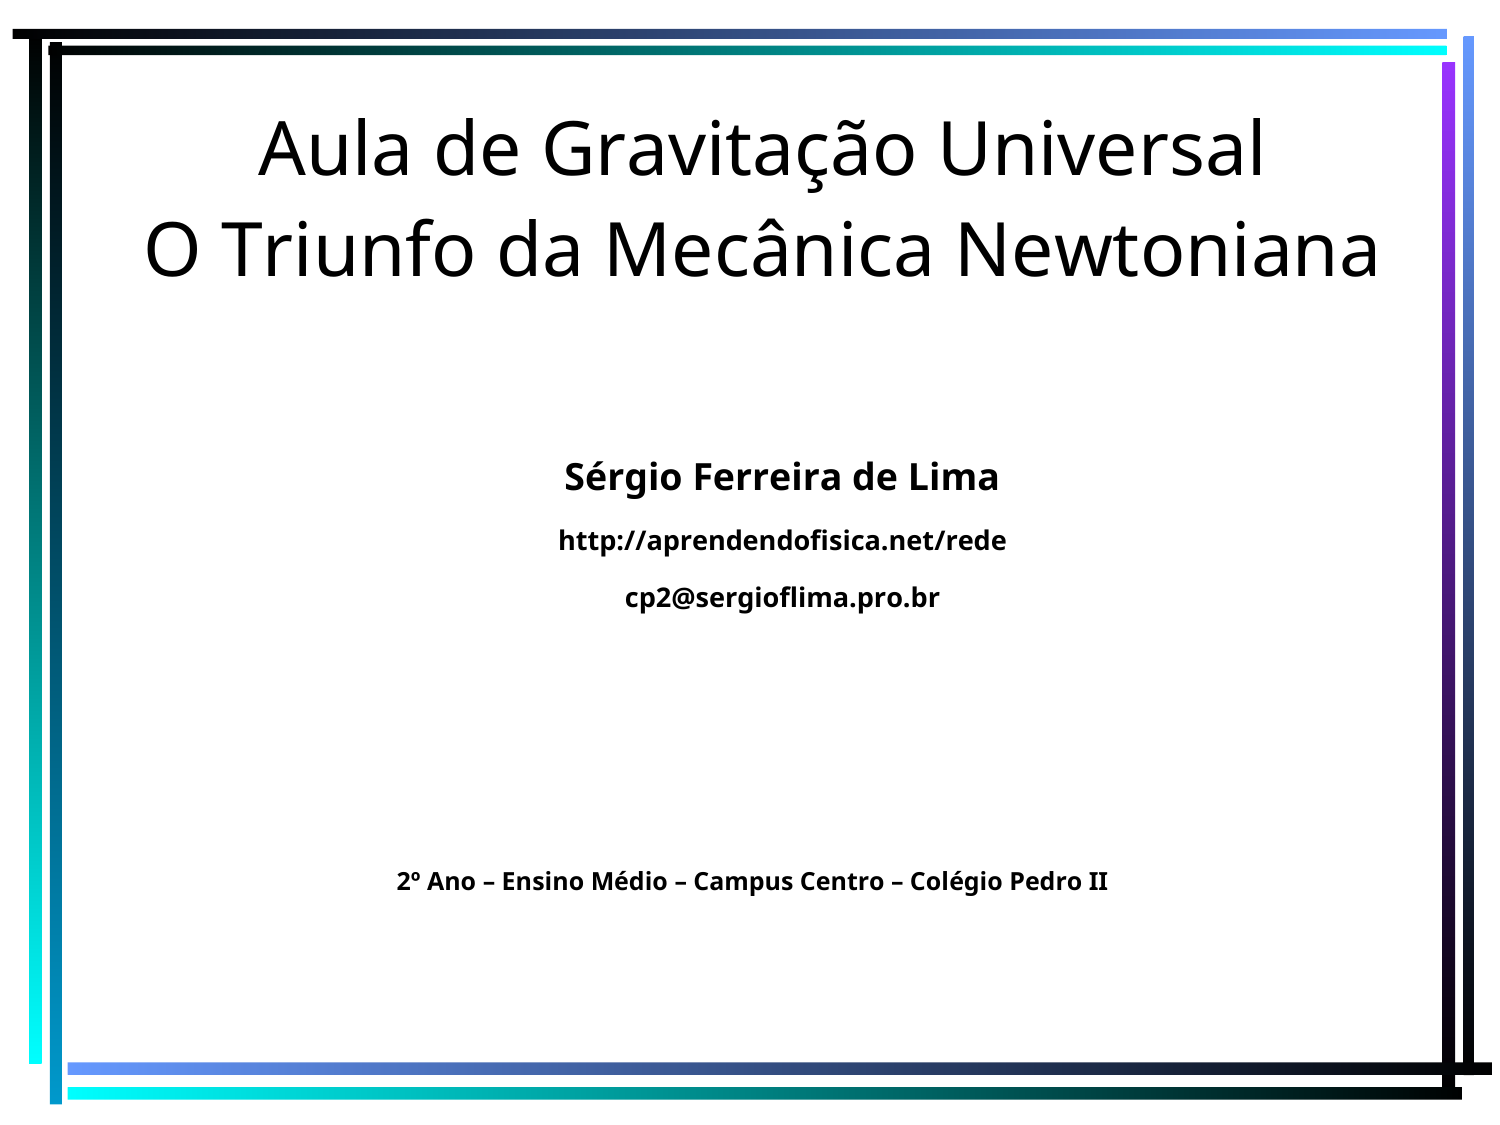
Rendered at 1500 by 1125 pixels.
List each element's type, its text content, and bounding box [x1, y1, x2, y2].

text_box Sérgio Ferreira de Lima http://aprendendofisica.net/rede cp2@sergioflima.pro.br [413, 442, 1152, 607]
text_box 2º Ano – Ensino Médio – Campus Centro – Colégio Pedro II [88, 856, 1418, 916]
title Aula de Gravitação Universal O Triunfo da Mecânica Newtoniana [125, 87, 1401, 364]
